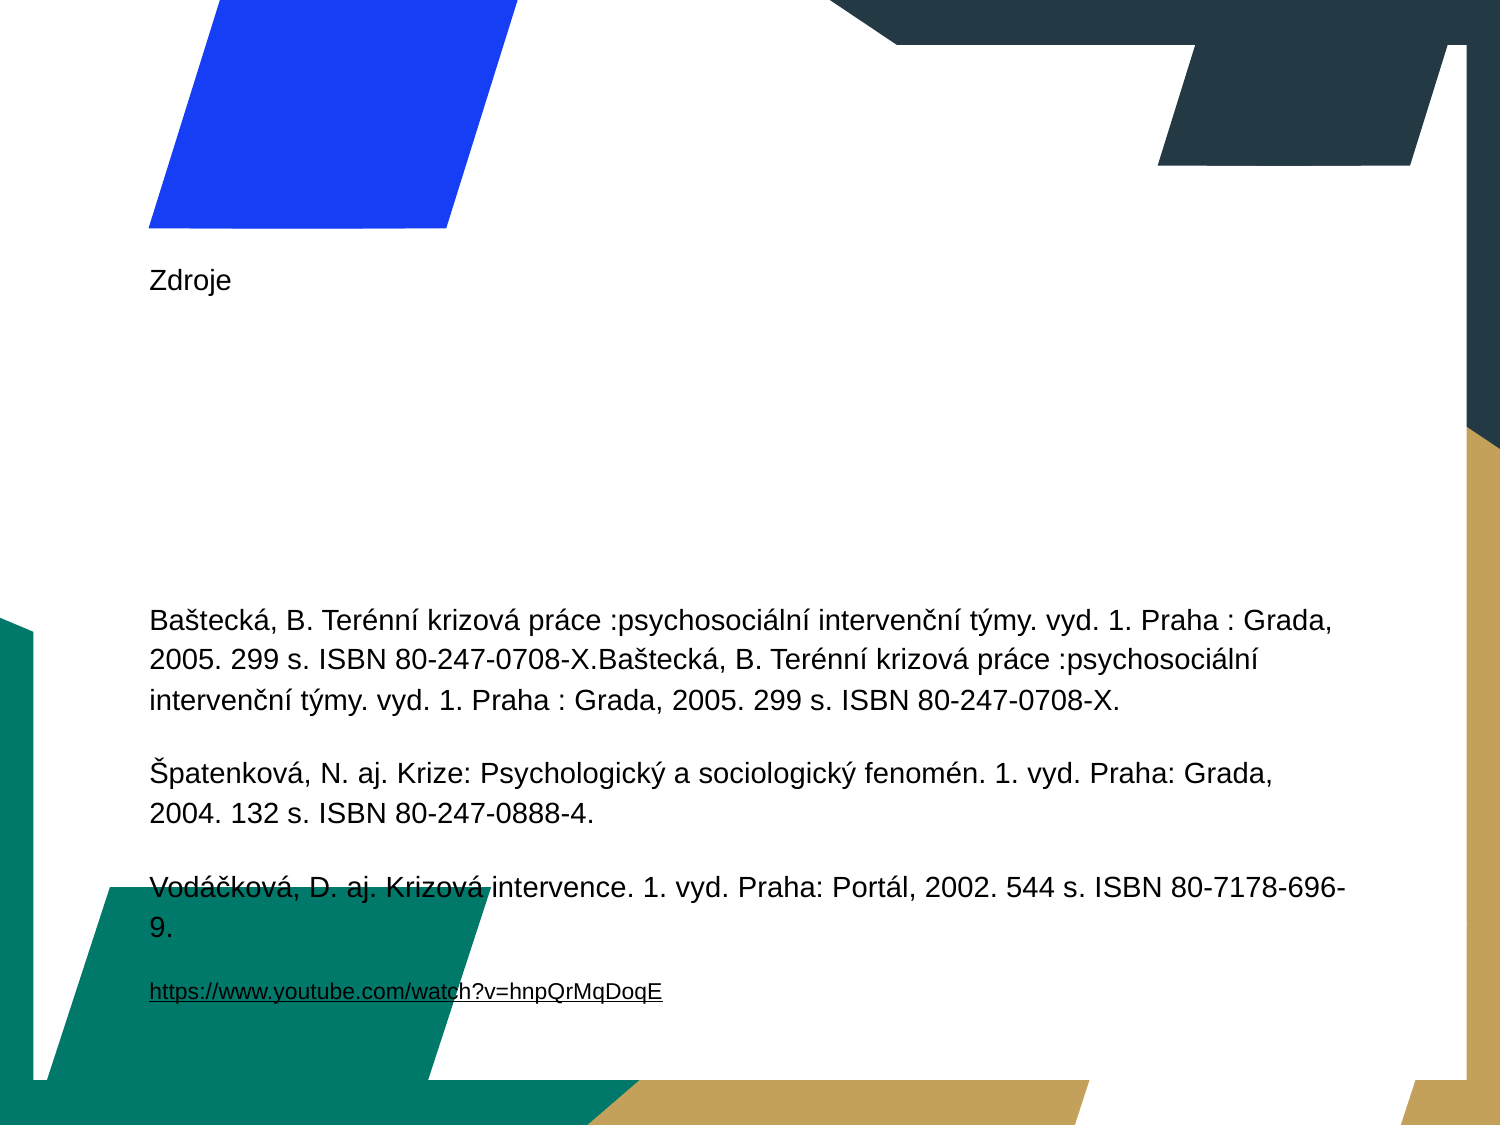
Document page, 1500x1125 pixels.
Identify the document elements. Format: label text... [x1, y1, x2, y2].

title Zdroje [134, 246, 1366, 525]
list Baštecká, B. Terénní krizová práce :psychosociální intervenční týmy. vyd. 1. Praha : Grada, 2005. 299 s. ISBN 80-247-0708-X.Baštecká, B. Terénní krizová práce :psychosociální intervenční týmy. vyd. 1. Praha : Grada, 2005. 299 s. ISBN 80-247-0708-X. Špatenková, N. aj. Krize: Psychologický a sociologický fenomén. 1. vyd. Praha: Grada, 2004. 132 s. ISBN 80-247-0888-4. Vodáčková, D. aj. Krizová intervence. 1. vyd. Praha: Portál, 2002. 544 s. ISBN 80-7178-696-9. https://www.youtube.com/watch?v=hnpQrMqDoqE [134, 580, 1366, 1125]
